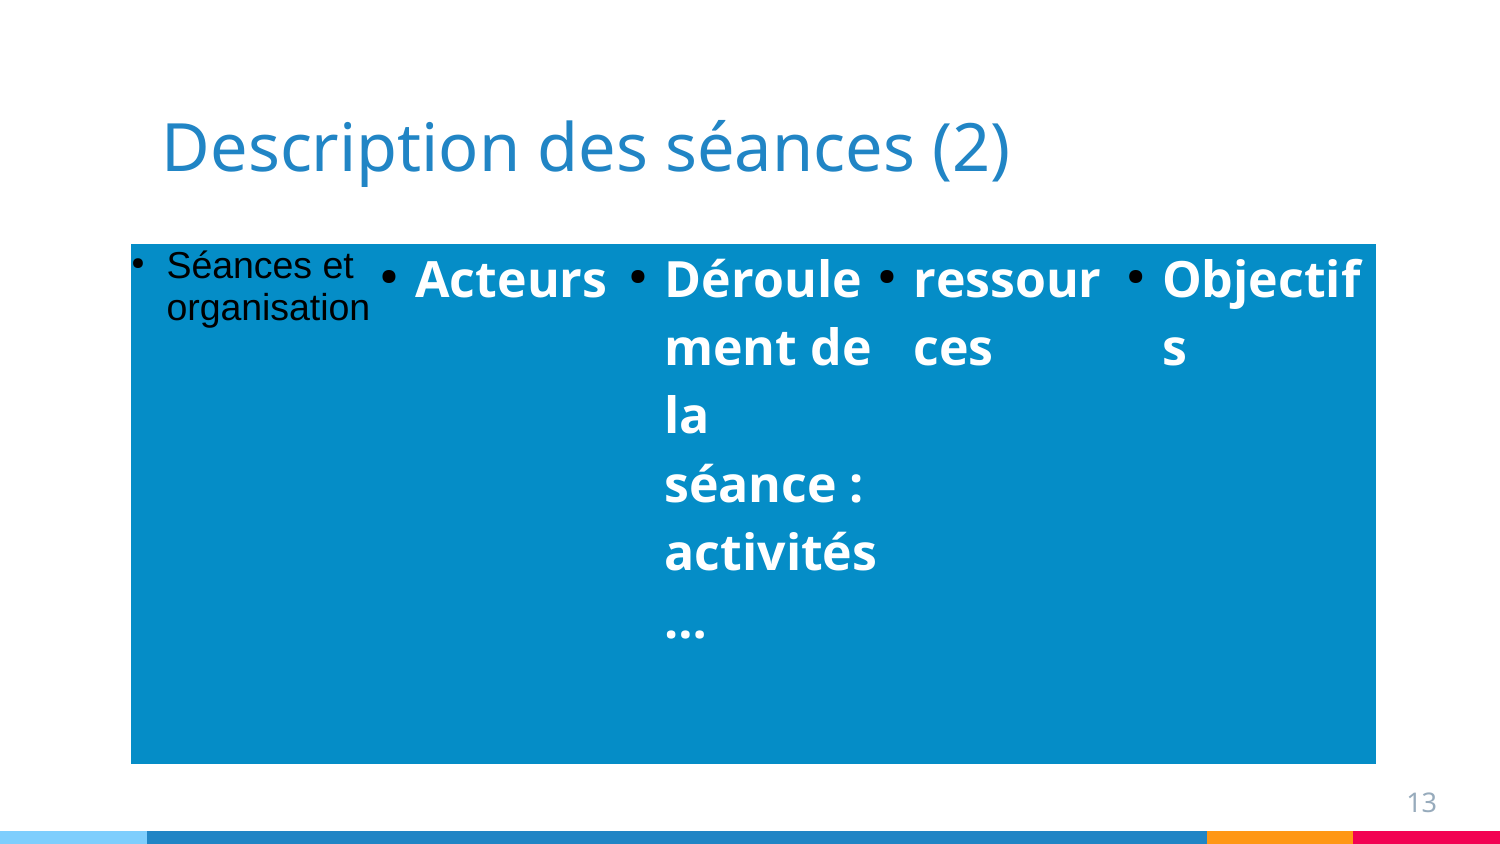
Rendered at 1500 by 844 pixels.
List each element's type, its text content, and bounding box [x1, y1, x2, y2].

table_cell [629, 654, 878, 709]
table_cell [1127, 709, 1376, 764]
title Description des séances (2) [146, 58, 1361, 200]
table_header Déroulement de la séance : activités… [629, 244, 878, 654]
table_header ressources [878, 244, 1127, 654]
table_cell [380, 709, 629, 764]
table_cell [131, 709, 380, 764]
table_cell [629, 709, 878, 764]
table_cell [380, 654, 629, 709]
table_cell [1127, 654, 1376, 709]
table_cell [878, 654, 1127, 709]
table_cell [878, 709, 1127, 764]
table_header Acteurs [380, 244, 629, 654]
text_box 13 [1391, 770, 1482, 822]
table_header Objectifs [1127, 244, 1376, 654]
table_cell [131, 654, 380, 709]
table_header Séances et organisation [131, 244, 380, 654]
